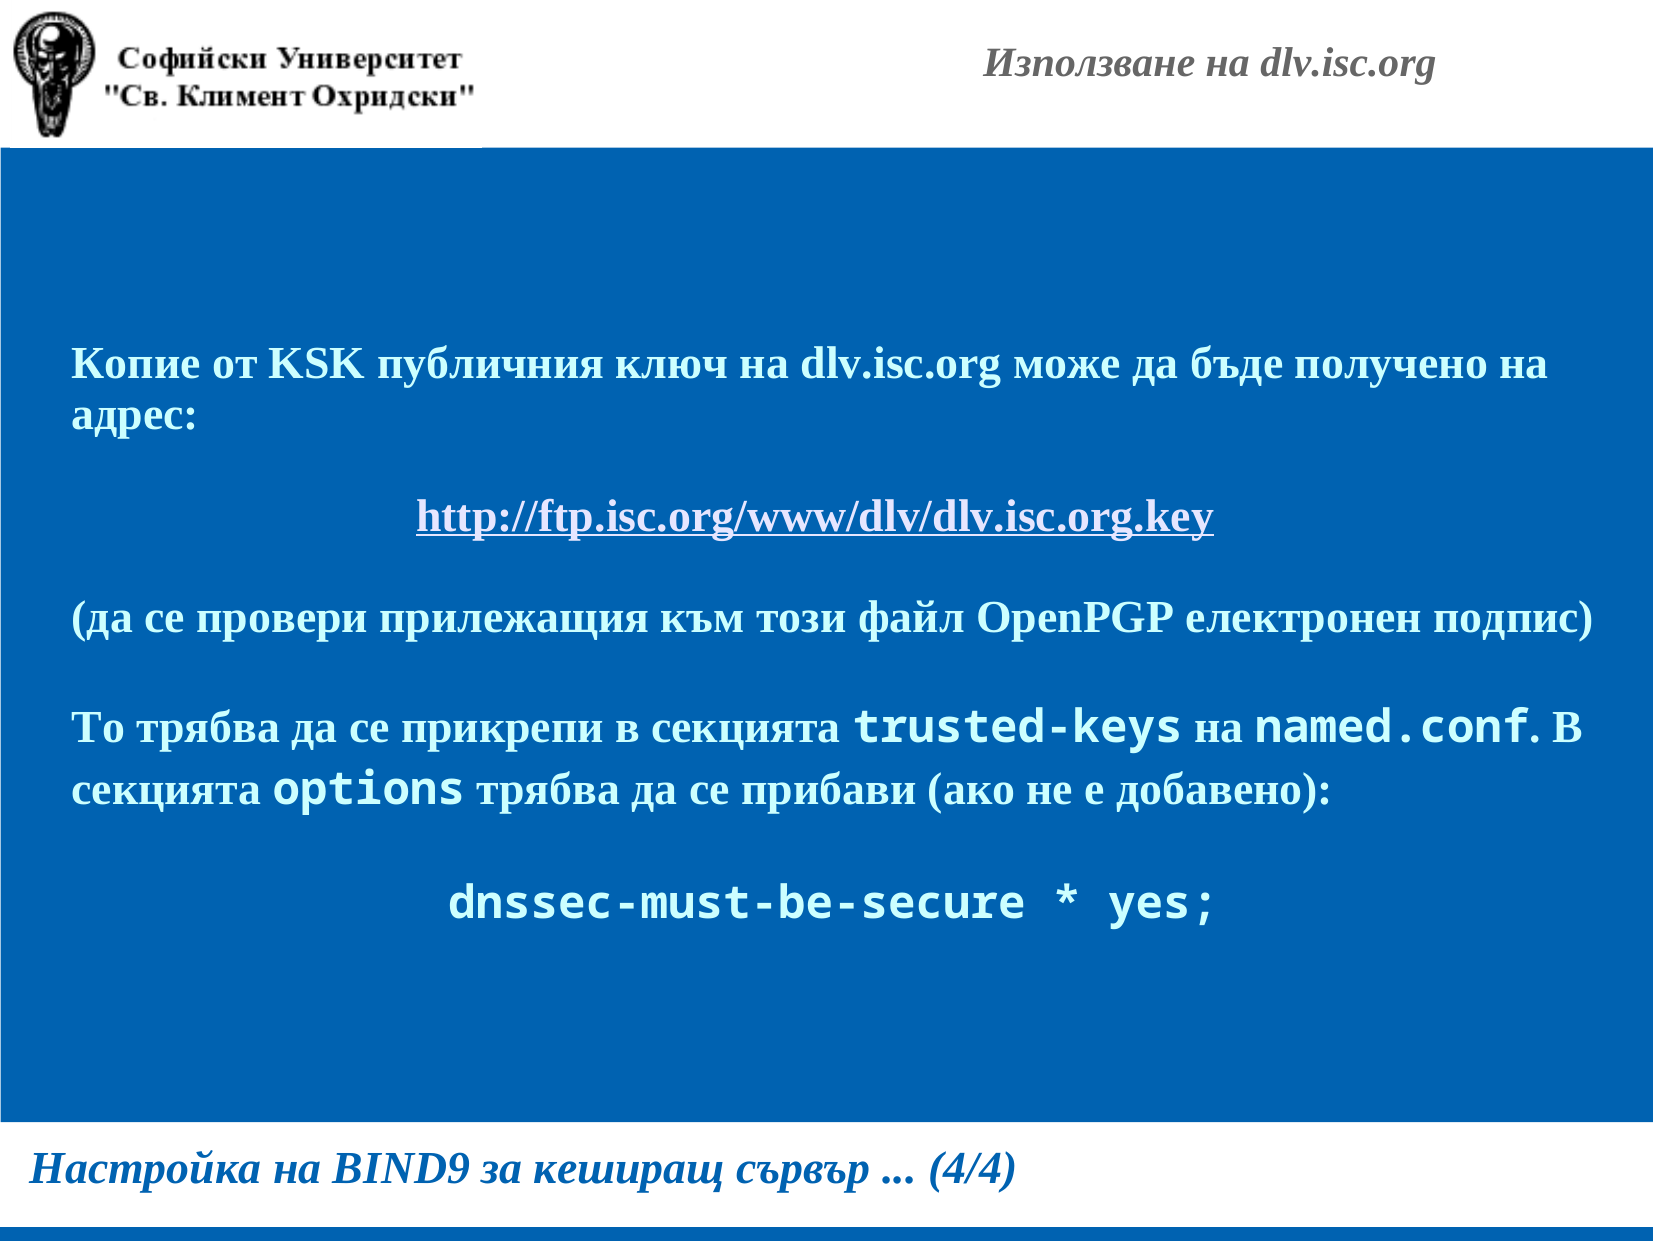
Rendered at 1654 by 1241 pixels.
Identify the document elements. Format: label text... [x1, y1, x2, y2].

text_box Настройка на BIND9 за кеширащ сървър ... (4/4) [29, 1143, 1029, 1211]
picture [10, 0, 482, 148]
title Използване на dlv.isc.org [768, 2, 1652, 121]
text_box Копие от KSK публичния ключ на dlv.isc.org може да бъде получено на адрес: http://ftp.isc.org/www/dlv/dlv.isc.org.key (да се провери прилежащия към този файл OpenPGP електронен подпис) То трябва да се прикрепи в секцията trusted-keys на named.conf. В секцията options трябва да се прибави (ако не е добавено): dnssec-must-be-secure * yes; [0, 147, 1653, 1123]
